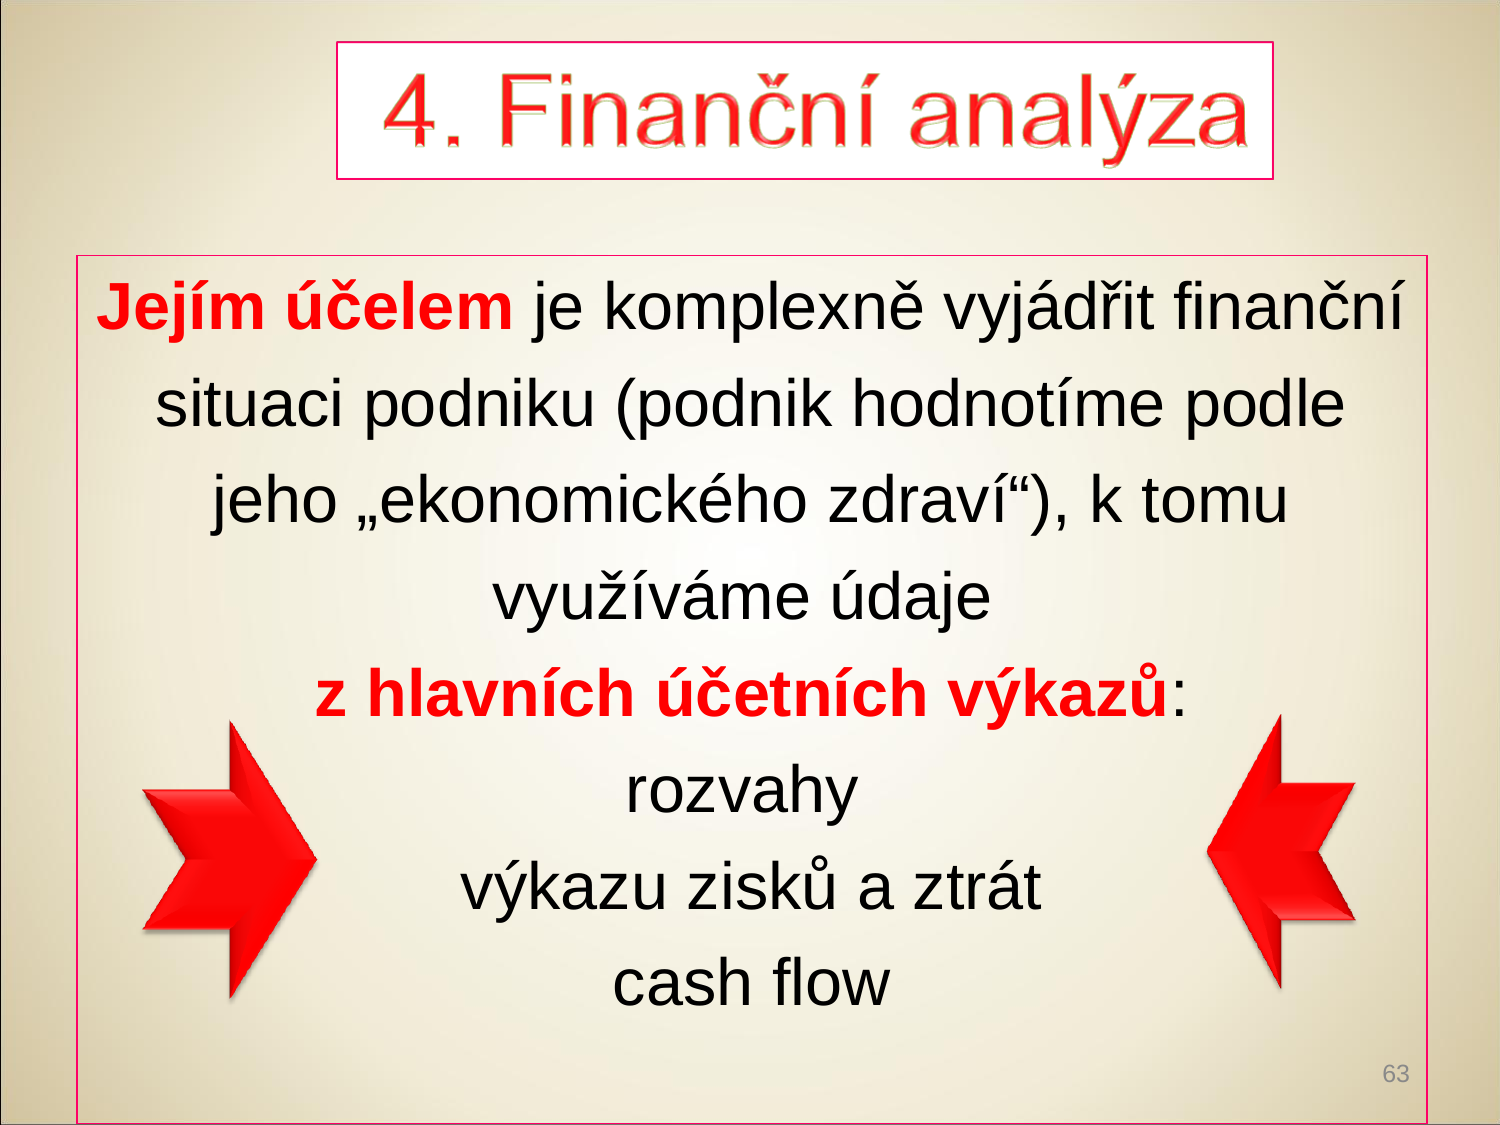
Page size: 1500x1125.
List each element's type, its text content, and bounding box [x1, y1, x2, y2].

text_box <číslo> [1074, 1042, 1426, 1103]
list Jejím účelem je komplexně vyjádřit finanční situaci podniku (podnik hodnotíme podle jeho „ekonomického zdraví“), k tomu využíváme údaje z hlavních účetních výkazů: rozvahy výkazu zisků a ztrát cash flow [76, 255, 1427, 1124]
picture [0, 0, 1500, 1125]
